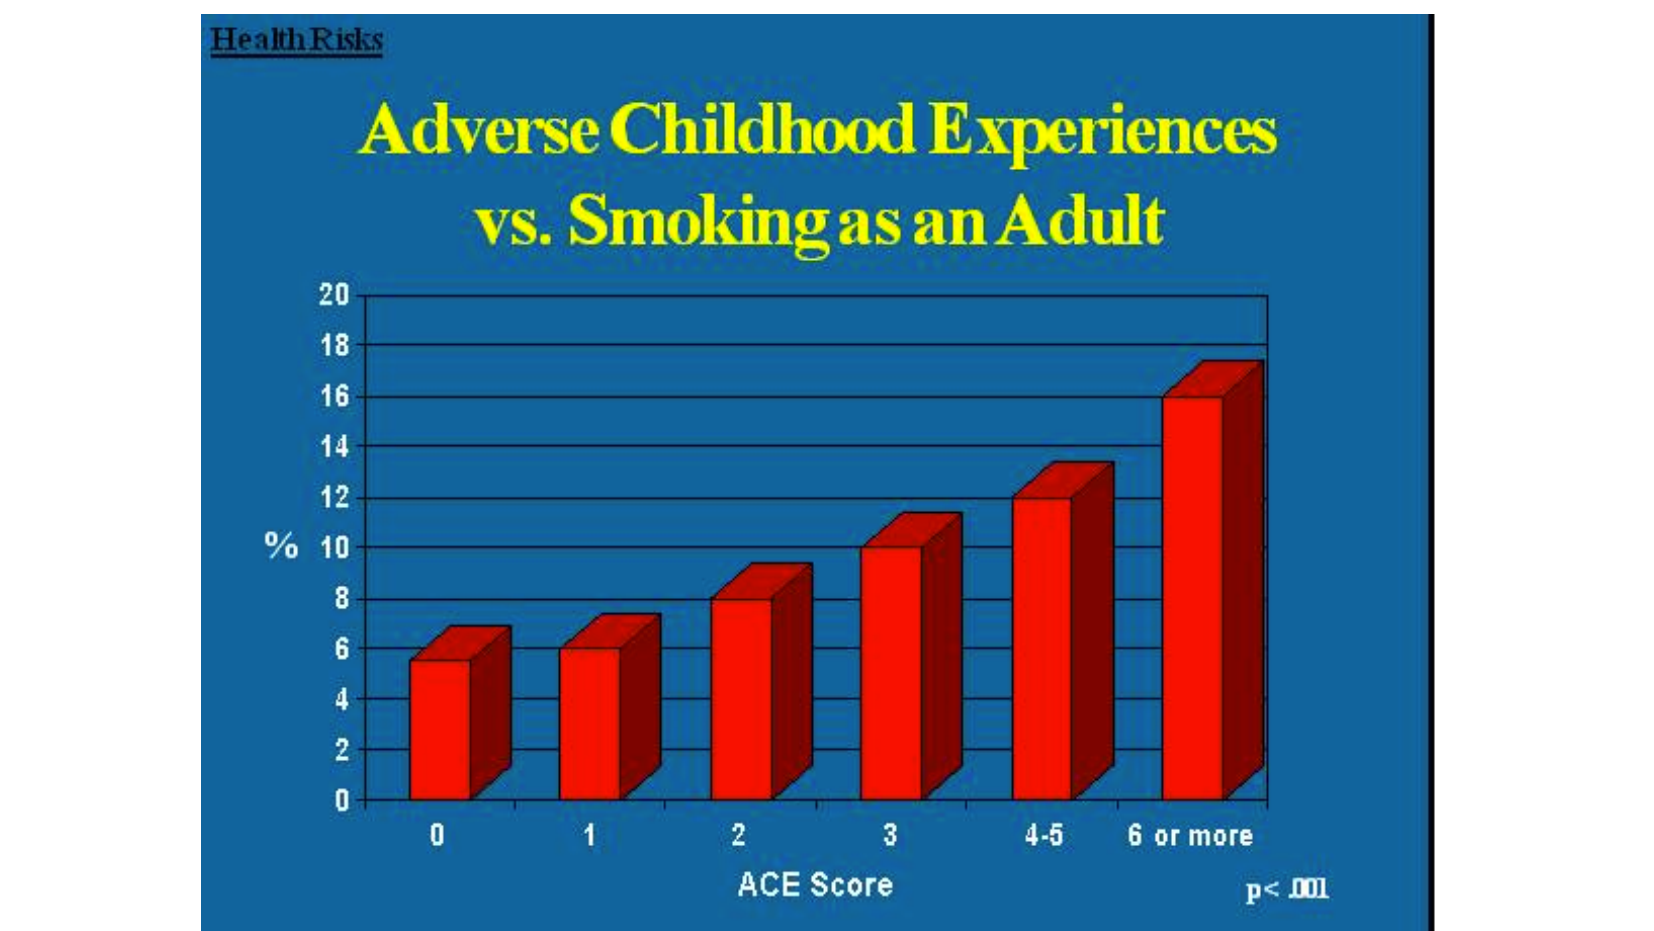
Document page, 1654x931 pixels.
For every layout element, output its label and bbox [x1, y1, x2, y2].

picture [201, 14, 1443, 931]
